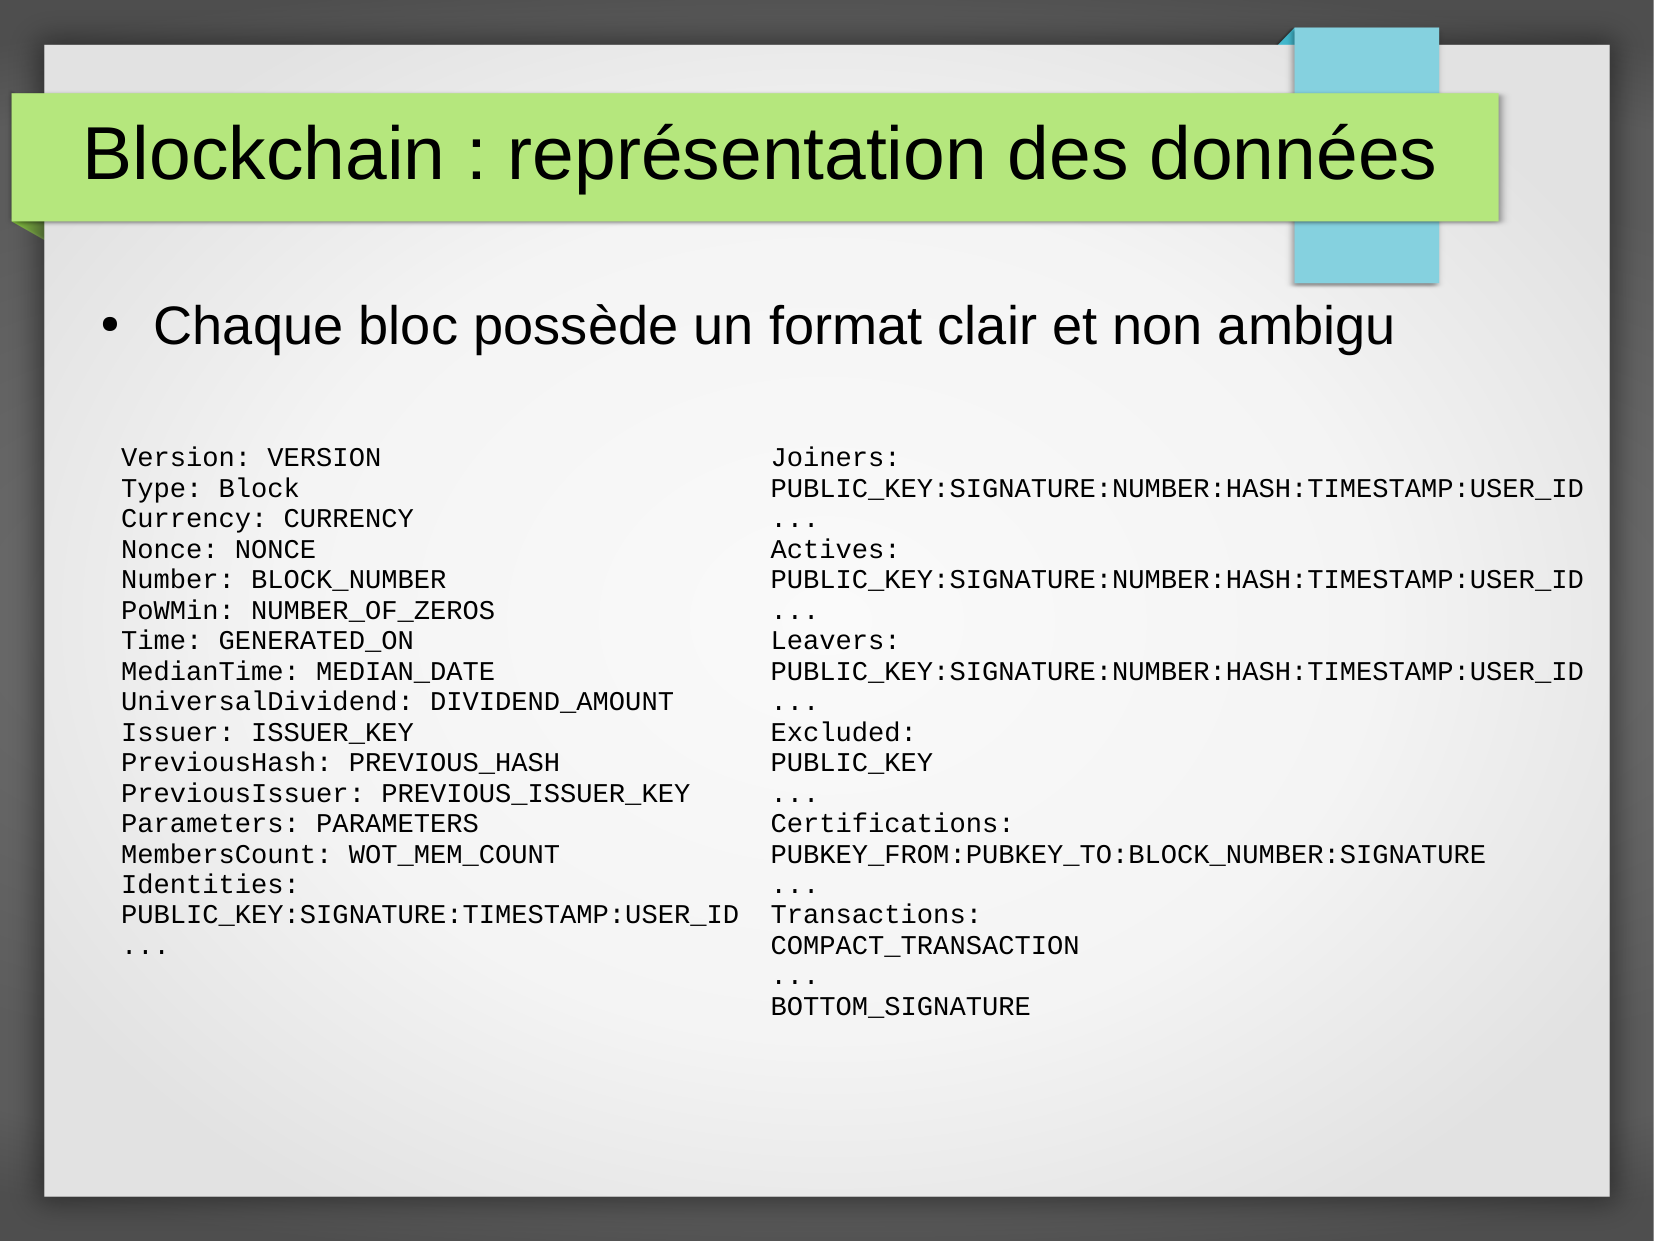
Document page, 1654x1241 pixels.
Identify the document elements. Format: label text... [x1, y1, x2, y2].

text_box Version: VERSION Type: Block Currency: CURRENCY Nonce: NONCE Number: BLOCK_NUMBER PoWMin: NUMBER_OF_ZEROS Time: GENERATED_ON MedianTime: MEDIAN_DATE UniversalDividend: DIVIDEND_AMOUNT Issuer: ISSUER_KEY PreviousHash: PREVIOUS_HASH PreviousIssuer: PREVIOUS_ISSUER_KEY Parameters: PARAMETERS MembersCount: WOT_MEM_COUNT Identities: PUBLIC_KEY:SIGNATURE:TIMESTAMP:USER_ID ... [106, 437, 755, 1180]
picture [0, 0, 1654, 1241]
list Chaque bloc possède un format clair et non ambigu [82, 295, 1571, 1015]
text_box Joiners: PUBLIC_KEY:SIGNATURE:NUMBER:HASH:TIMESTAMP:USER_ID ... Actives: PUBLIC_KEY:SIGNATURE:NUMBER:HASH:TIMESTAMP:USER_ID ... Leavers: PUBLIC_KEY:SIGNATURE:NUMBER:HASH:TIMESTAMP:USER_ID ... Excluded: PUBLIC_KEY ... Certifications: PUBKEY_FROM:PUBKEY_TO:BLOCK_NUMBER:SIGNATURE ... Transactions: COMPACT_TRANSACTION ... BOTTOM_SIGNATURE [755, 437, 1607, 1180]
title Blockchain : représentation des données [82, 94, 1512, 213]
